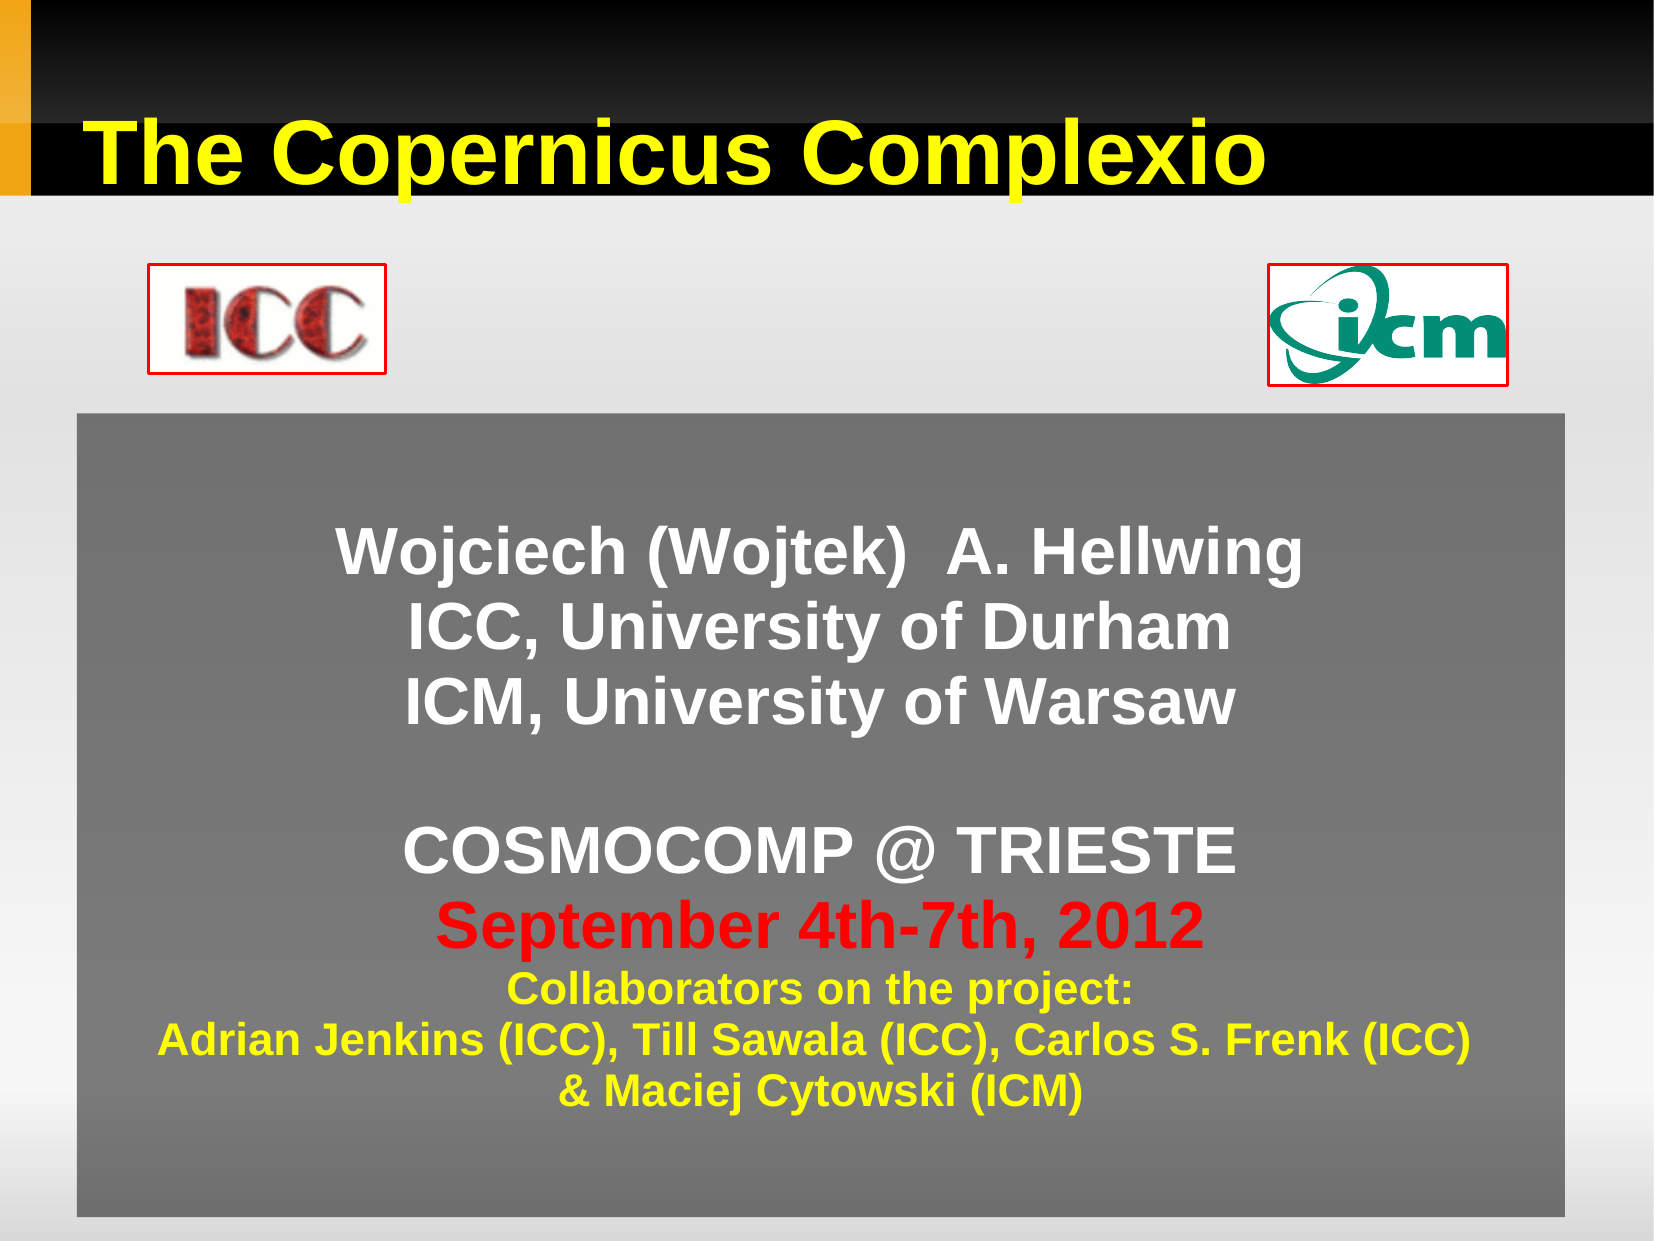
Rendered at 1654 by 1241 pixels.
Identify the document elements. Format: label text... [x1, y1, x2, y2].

picture [0, 0, 1654, 1241]
title The Copernicus Complexio [82, 56, 1571, 250]
subtitle Wojciech (Wojtek) A. Hellwing ICC, University of Durham ICM, University of Warsaw COSMOCOMP @ TRIESTE September 4th-7th, 2012 Collaborators on the project: Adrian Jenkins (ICC), Till Sawala (ICC), Carlos S. Frenk (ICC) & Maciej Cytowski (ICM) [76, 413, 1565, 1218]
